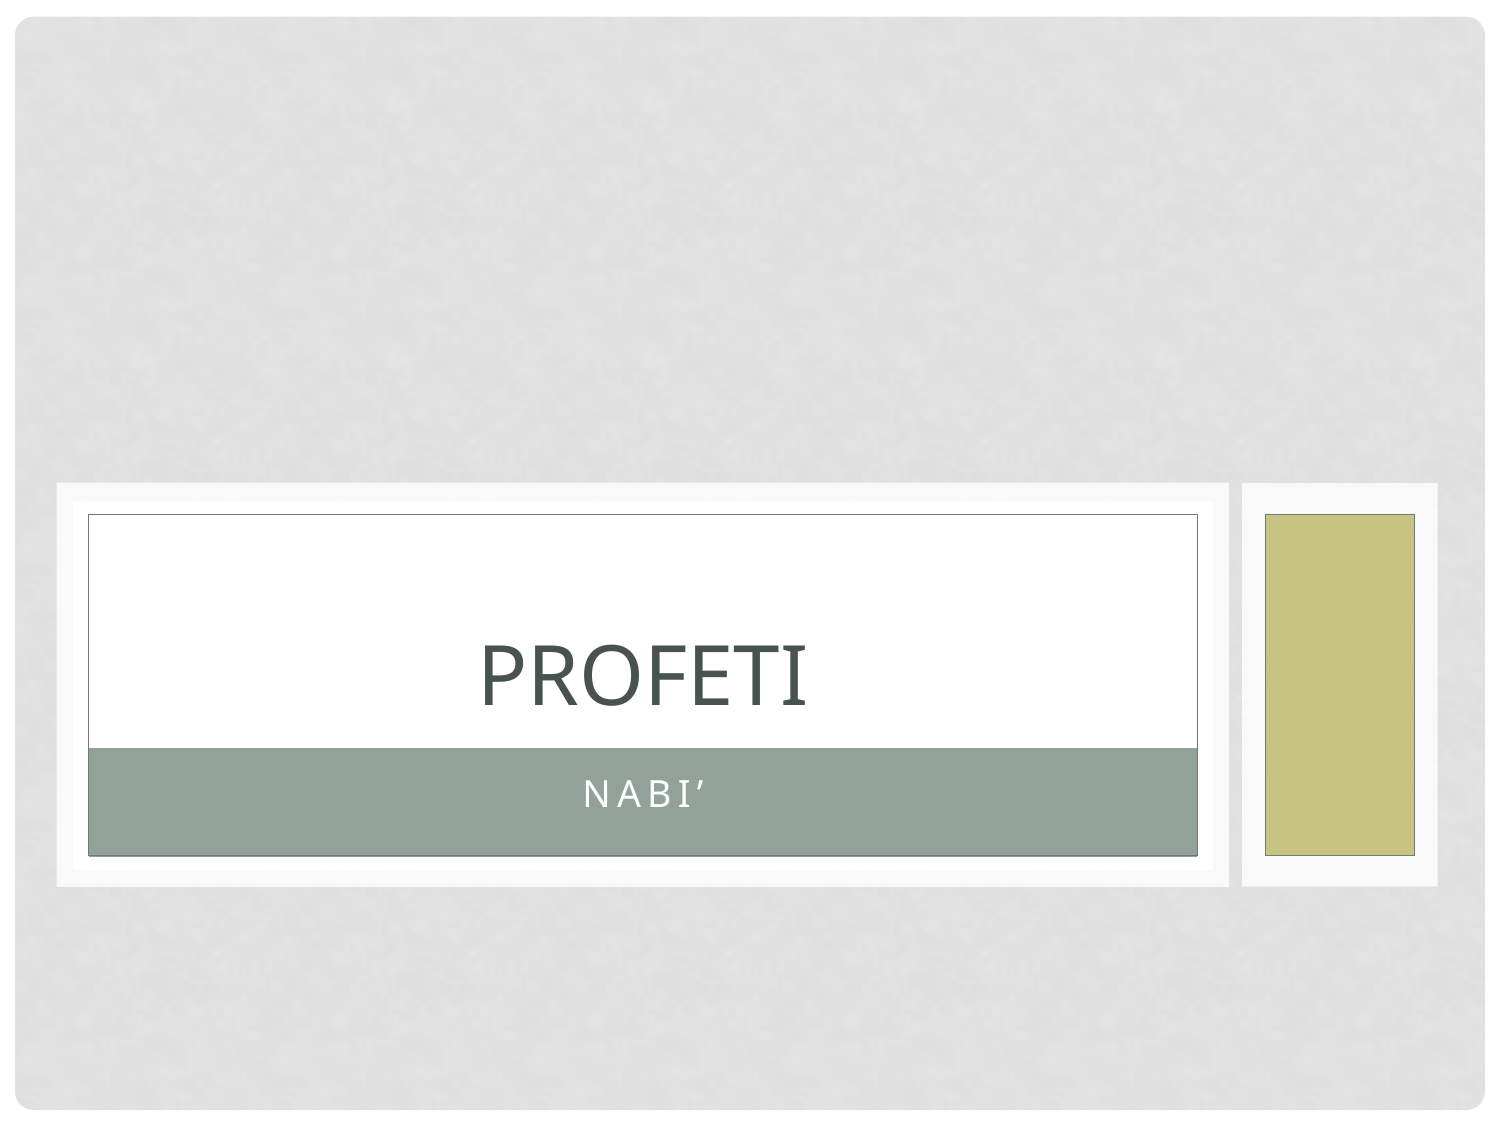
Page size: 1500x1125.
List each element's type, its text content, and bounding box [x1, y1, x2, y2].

title Profeti [99, 529, 1187, 730]
subtitle Nabi’ [105, 762, 1181, 838]
